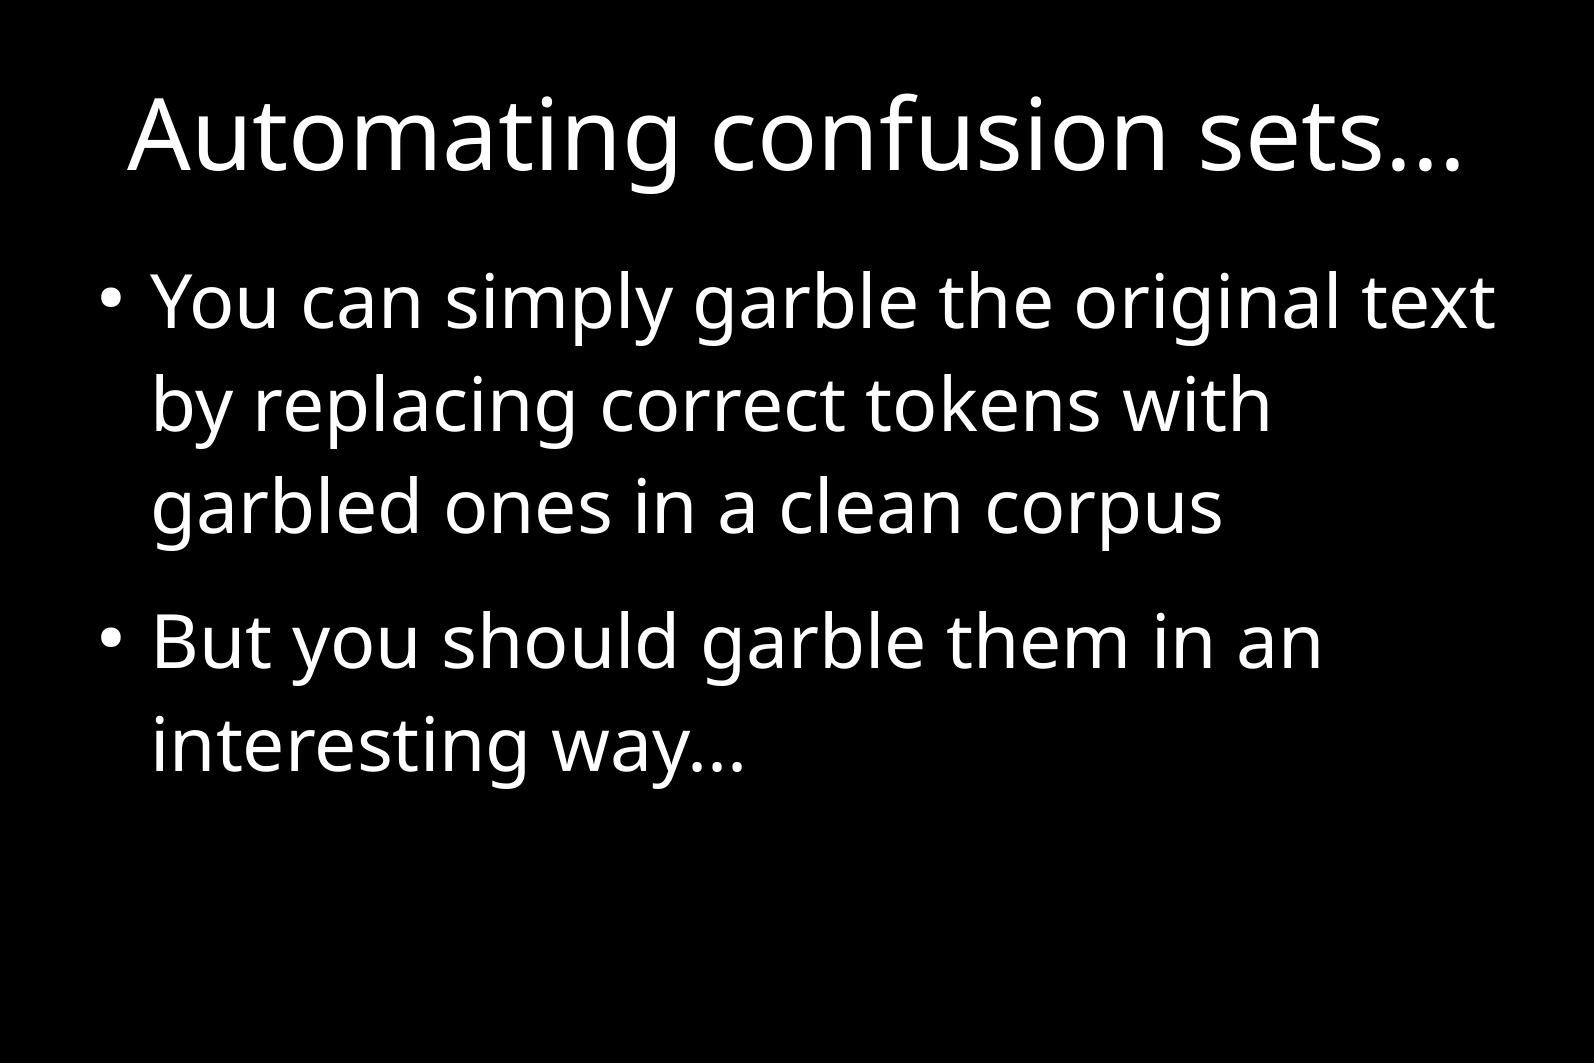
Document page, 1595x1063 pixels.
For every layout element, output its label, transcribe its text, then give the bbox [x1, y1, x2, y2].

title Automating confusion sets... [79, 49, 1515, 213]
list You can simply garble the original text by replacing correct tokens with garbled ones in a clean corpus But you should garble them in an interesting way... [79, 248, 1515, 936]
